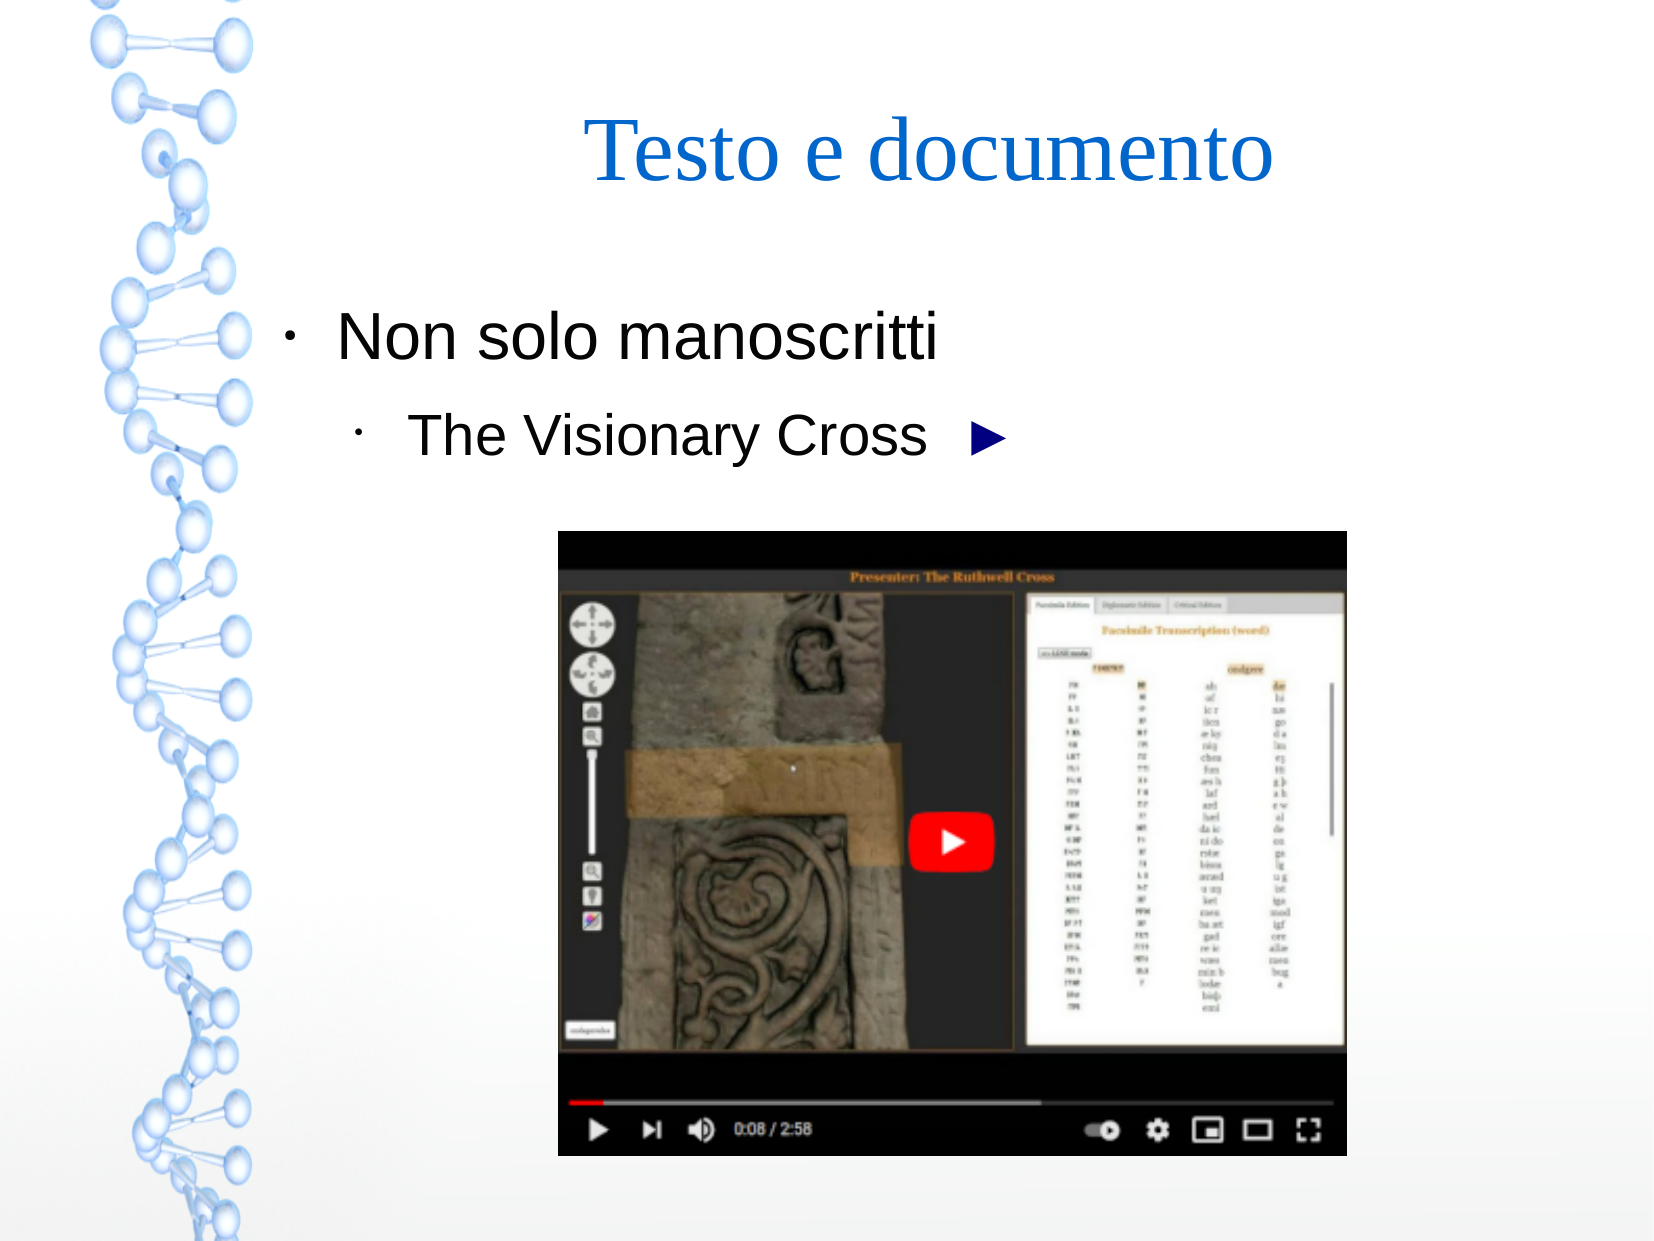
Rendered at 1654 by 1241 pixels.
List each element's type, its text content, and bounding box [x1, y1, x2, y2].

picture [0, 0, 1654, 1241]
title Testo e documento [265, 47, 1595, 253]
list Non solo manoscritti The Visionary Cross ► [265, 299, 1595, 1019]
